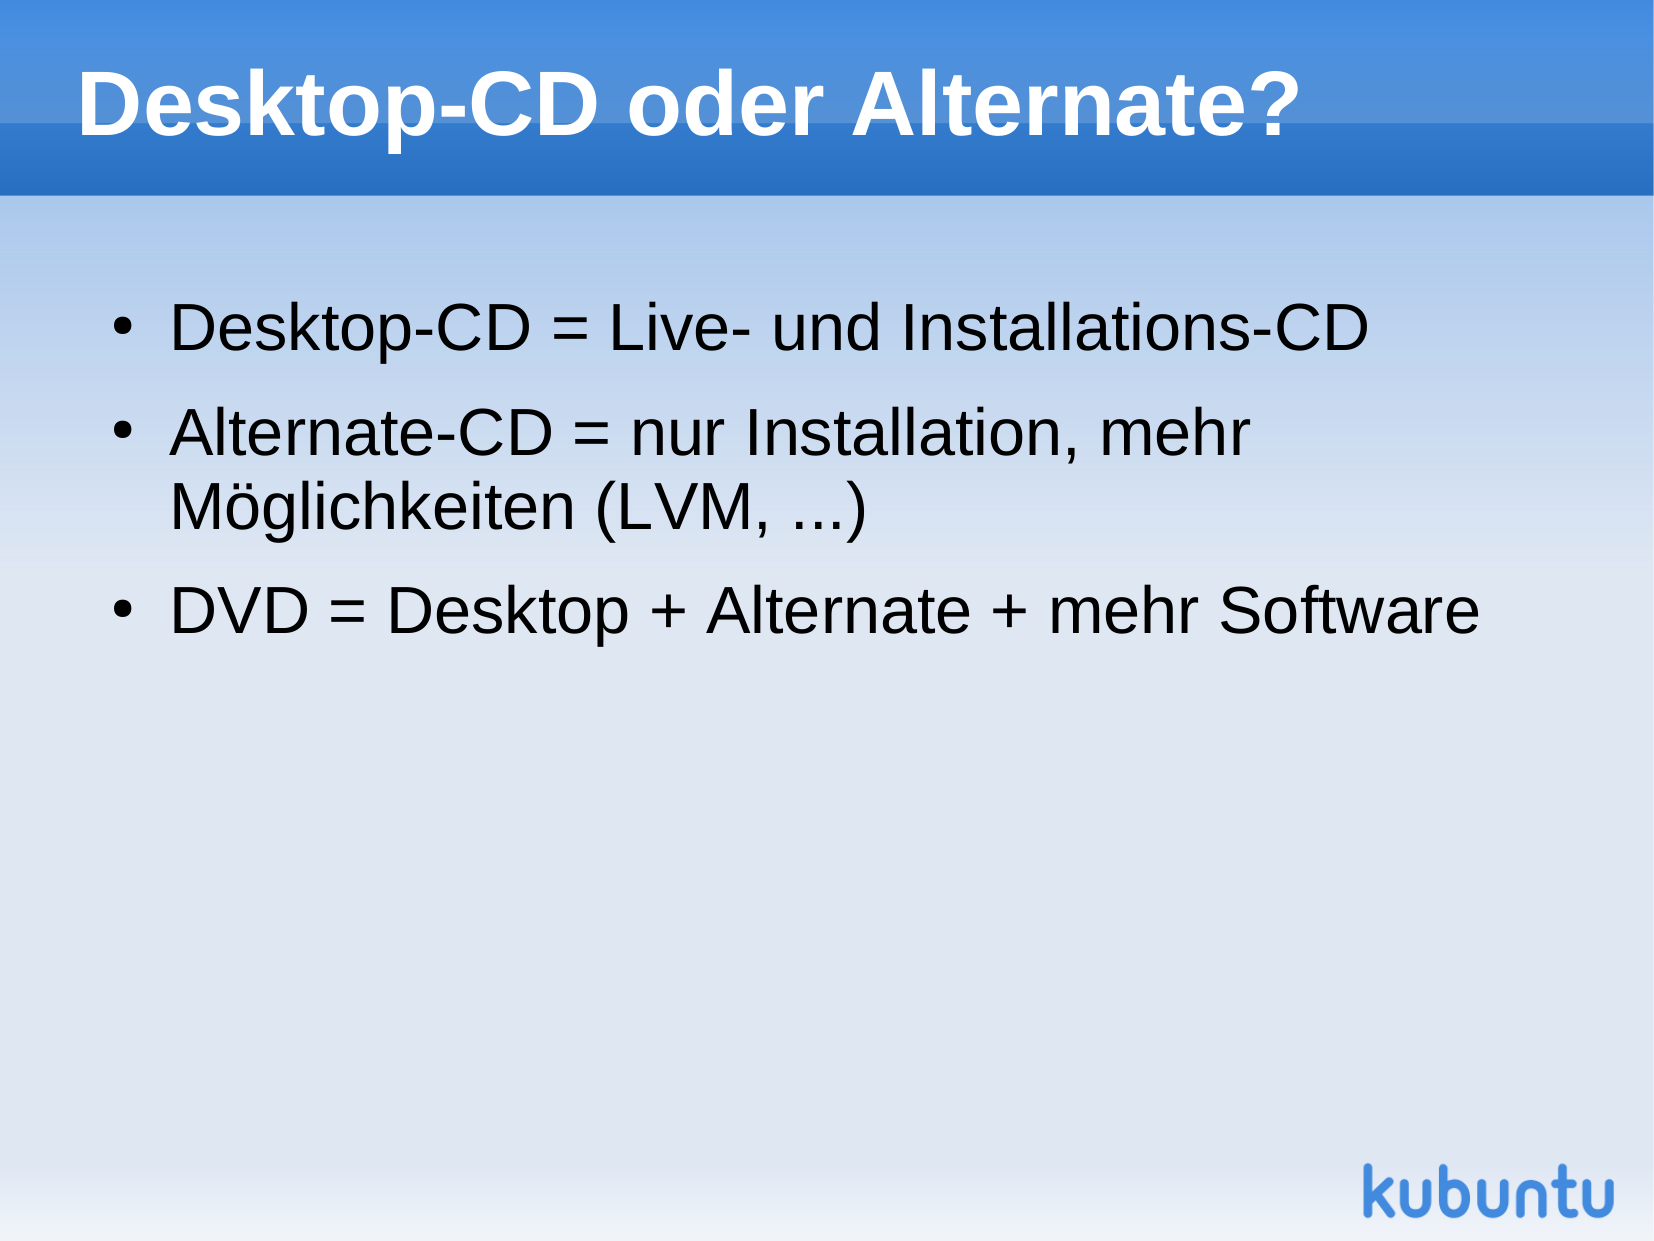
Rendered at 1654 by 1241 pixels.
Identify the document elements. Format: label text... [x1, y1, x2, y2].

picture [0, 0, 1654, 1241]
list Desktop-CD = Live- und Installations-CD Alternate-CD = nur Installation, mehr Möglichkeiten (LVM, ...) DVD = Desktop + Alternate + mehr Software [90, 290, 1571, 1109]
title Desktop-CD oder Alternate? [76, 0, 1565, 208]
